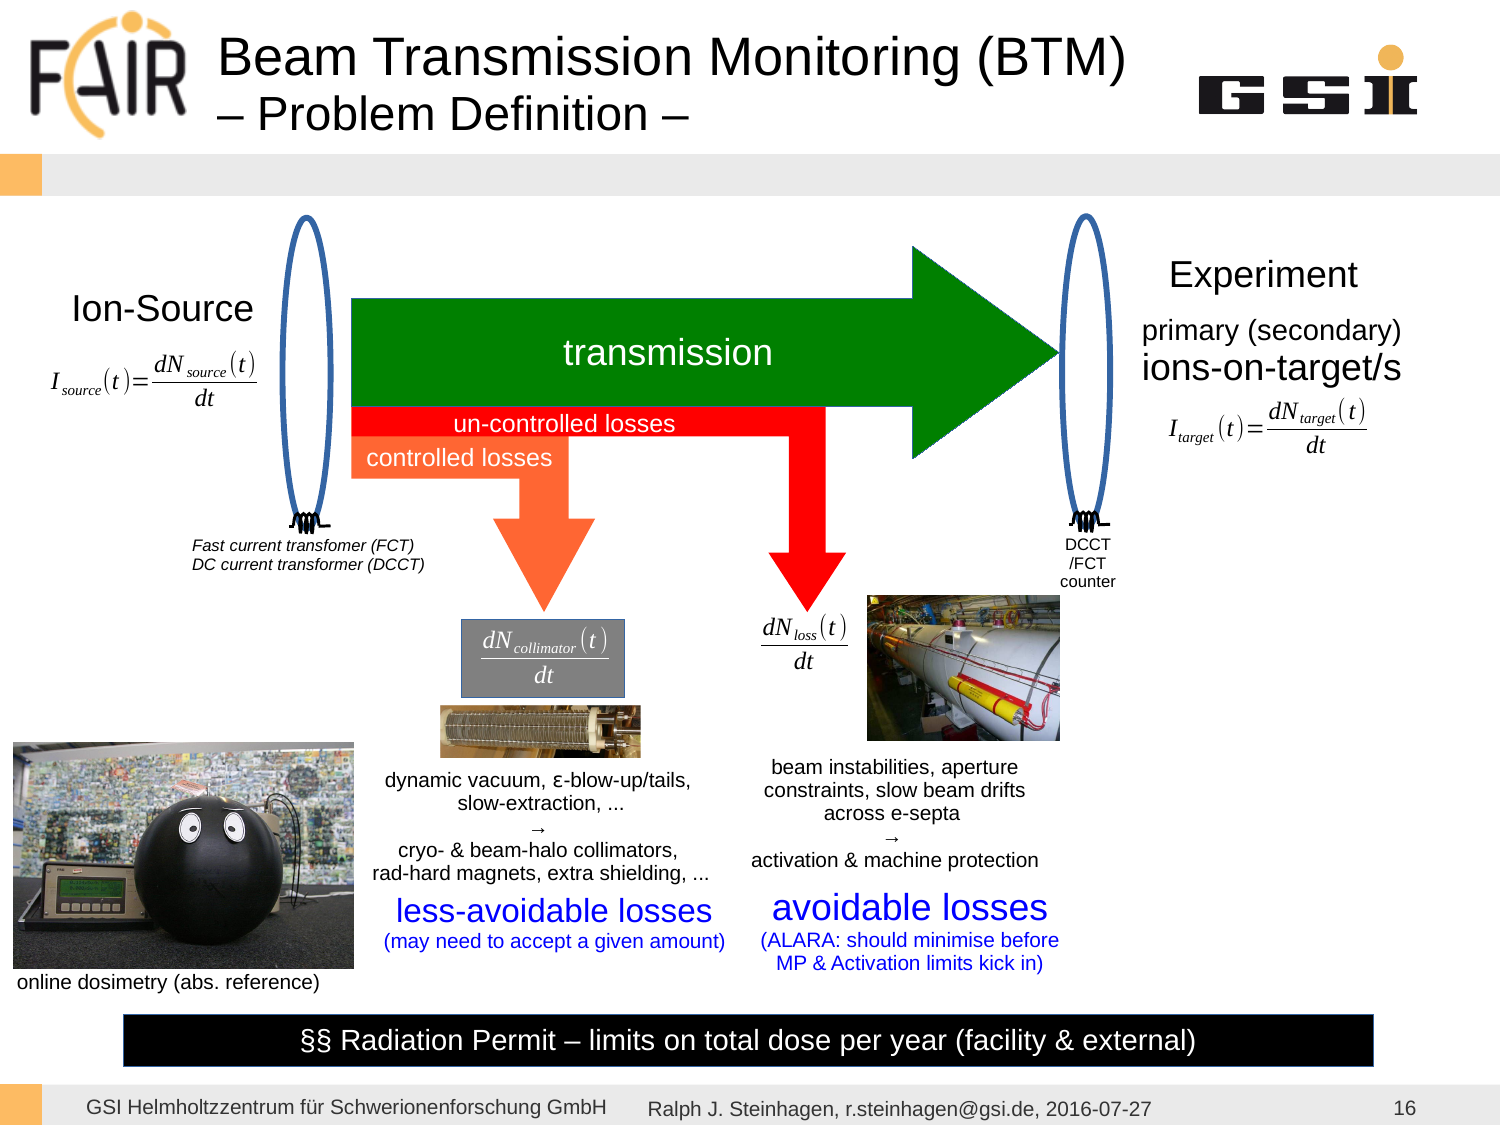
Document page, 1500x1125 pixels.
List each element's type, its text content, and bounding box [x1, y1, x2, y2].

picture [440, 705, 641, 758]
text_box transmission [351, 246, 1059, 459]
chart [1160, 395, 1374, 460]
text_box controlled losses [351, 437, 571, 480]
text_box [351, 407, 438, 437]
title Beam Transmission Monitoring (BTM) – Problem Definition – [217, 20, 1180, 147]
text_box online dosimetry (abs. reference) [2, 963, 336, 1002]
text_box Fast current transfomer (FCT) DC current transformer (DCCT) [177, 529, 440, 582]
picture [1197, 42, 1419, 117]
text_box [492, 480, 596, 613]
text_box dynamic vacuum, ε-blow-up/tails, slow-extraction, ... → cryo- & beam-halo collimators, rad-hard magnets, extra shielding, ... [357, 760, 739, 924]
chart [753, 612, 855, 676]
text_box Ion-Source [56, 279, 270, 337]
picture [867, 595, 1060, 741]
text_box DCCT /FCT counter [1045, 527, 1131, 599]
chart [473, 625, 616, 689]
text_box primary (secondary) ions-on-target/s [1127, 306, 1417, 397]
picture [13, 742, 354, 969]
text_box beam instabilities, aperture constraints, slow beam drifts across e-septa → activation & machine protection [736, 747, 1076, 881]
text_box less-avoidable losses (may need to accept a given amount) [362, 885, 747, 961]
text_box avoidable losses (ALARA: should minimise before MP & Activation limits kick in) [739, 879, 1081, 983]
text_box un-controlled losses [438, 407, 745, 445]
text_box [461, 619, 625, 698]
picture [30, 9, 187, 141]
text_box §§ Radiation Permit – limits on total dose per year (facility & external) [123, 1014, 1374, 1067]
chart [43, 348, 264, 413]
text_box Experiment [1154, 246, 1373, 303]
text_box [745, 407, 847, 612]
